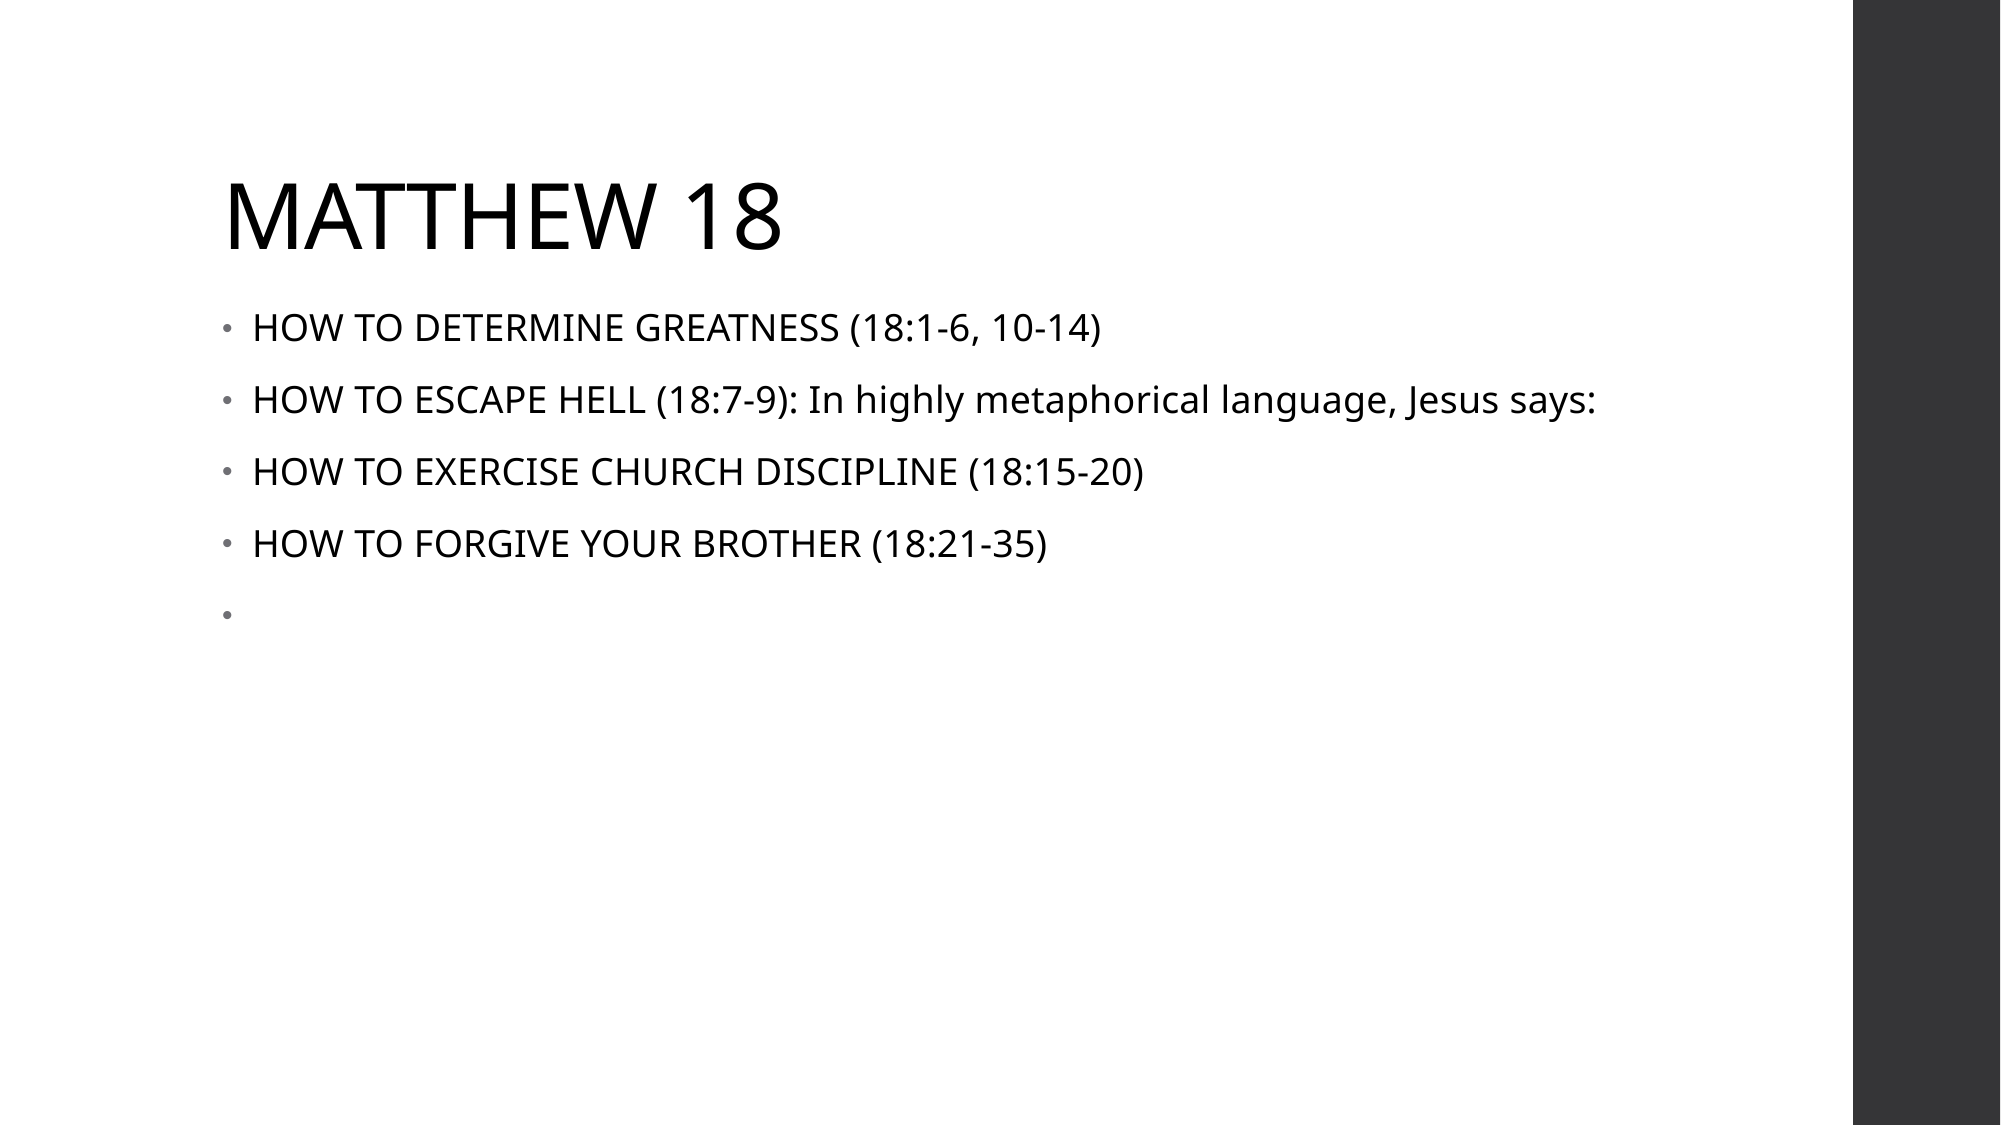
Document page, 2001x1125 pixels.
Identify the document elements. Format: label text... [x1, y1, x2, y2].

list HOW TO DETERMINE GREATNESS (18:1-6, 10-14) HOW TO ESCAPE HELL (18:7-9): In highly metaphorical language, Jesus says: HOW TO EXERCISE CHURCH DISCIPLINE (18:15-20) HOW TO FORGIVE YOUR BROTHER (18:21-35) [206, 299, 1617, 1014]
title MATTHEW 18 [206, 60, 1797, 278]
